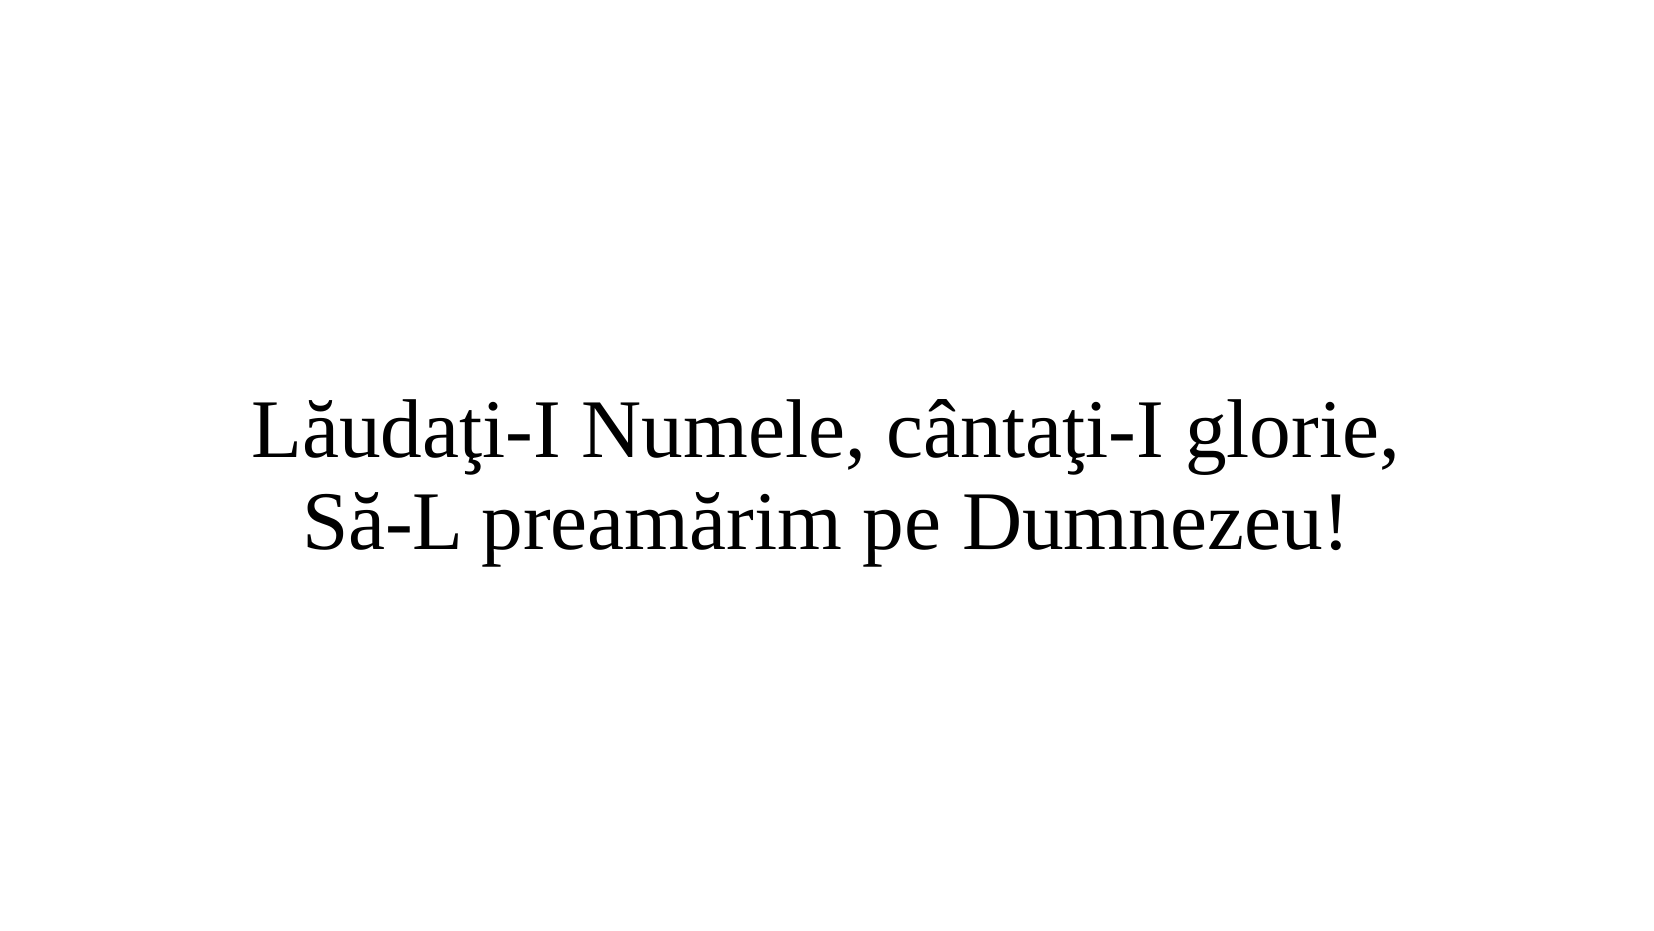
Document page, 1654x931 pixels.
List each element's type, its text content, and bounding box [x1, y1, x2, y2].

subtitle Lăudaţi-I Numele, cântaţi-I glorie, Să-L preamărim pe Dumnezeu! [165, 205, 1489, 745]
